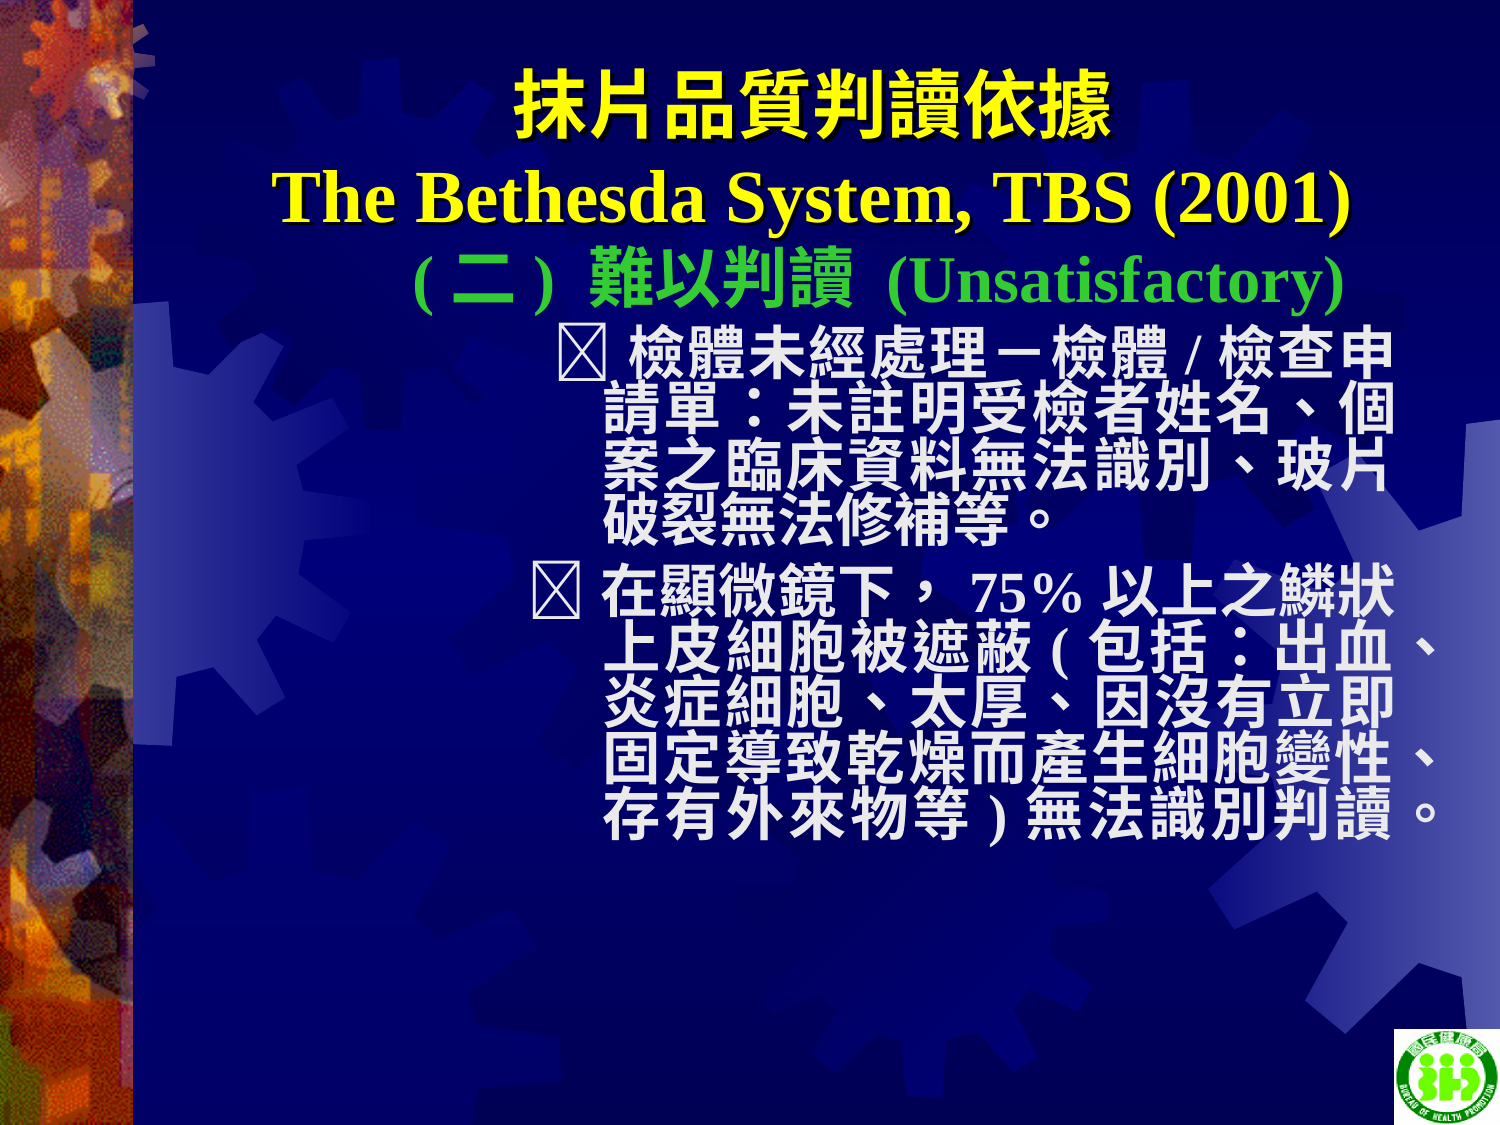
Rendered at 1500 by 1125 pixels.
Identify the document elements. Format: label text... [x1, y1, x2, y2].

title 抹片品質判讀依據 The Bethesda System, TBS (2001) [174, 50, 1450, 238]
list (二) 難以判讀 (Unsatisfactory) 檢體未經處理－檢體/檢查申請單：未註明受檢者姓名、個案之臨床資料無法識別、玻片破裂無法修補等。 在顯微鏡下，75%以上之鱗狀上皮細胞被遮蔽(包括：出血、炎症細胞、太厚、因沒有立即固定導致乾燥而產生細胞變性、存有外來物等)無法識別判讀。 [206, 243, 1412, 1083]
